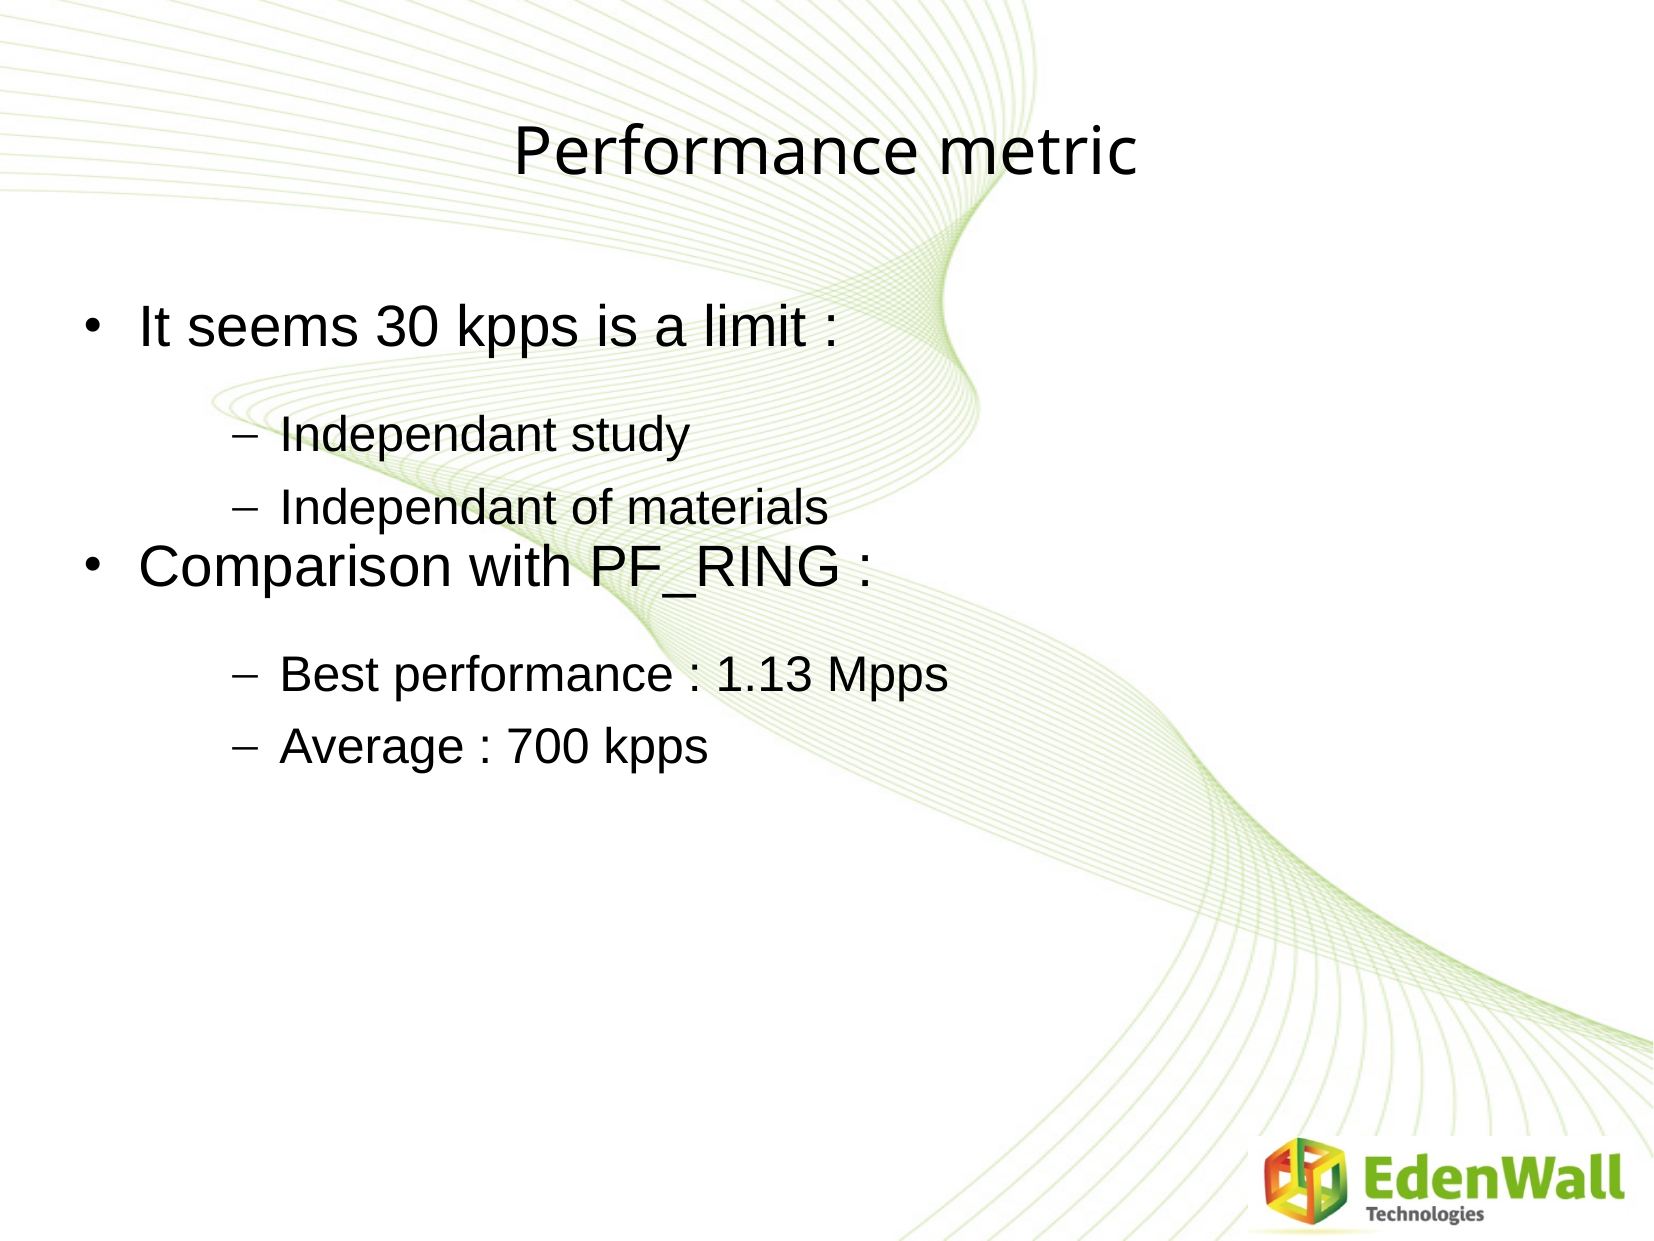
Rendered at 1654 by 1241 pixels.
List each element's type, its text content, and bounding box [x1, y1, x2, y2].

title Performance metric [82, 56, 1570, 248]
picture [0, 0, 1654, 1241]
list It seems 30 kpps is a limit : Independant study Independant of materials Comparison with PF_RING : Best performance : 1.13 Mpps Average : 700 kpps [82, 290, 1570, 1109]
